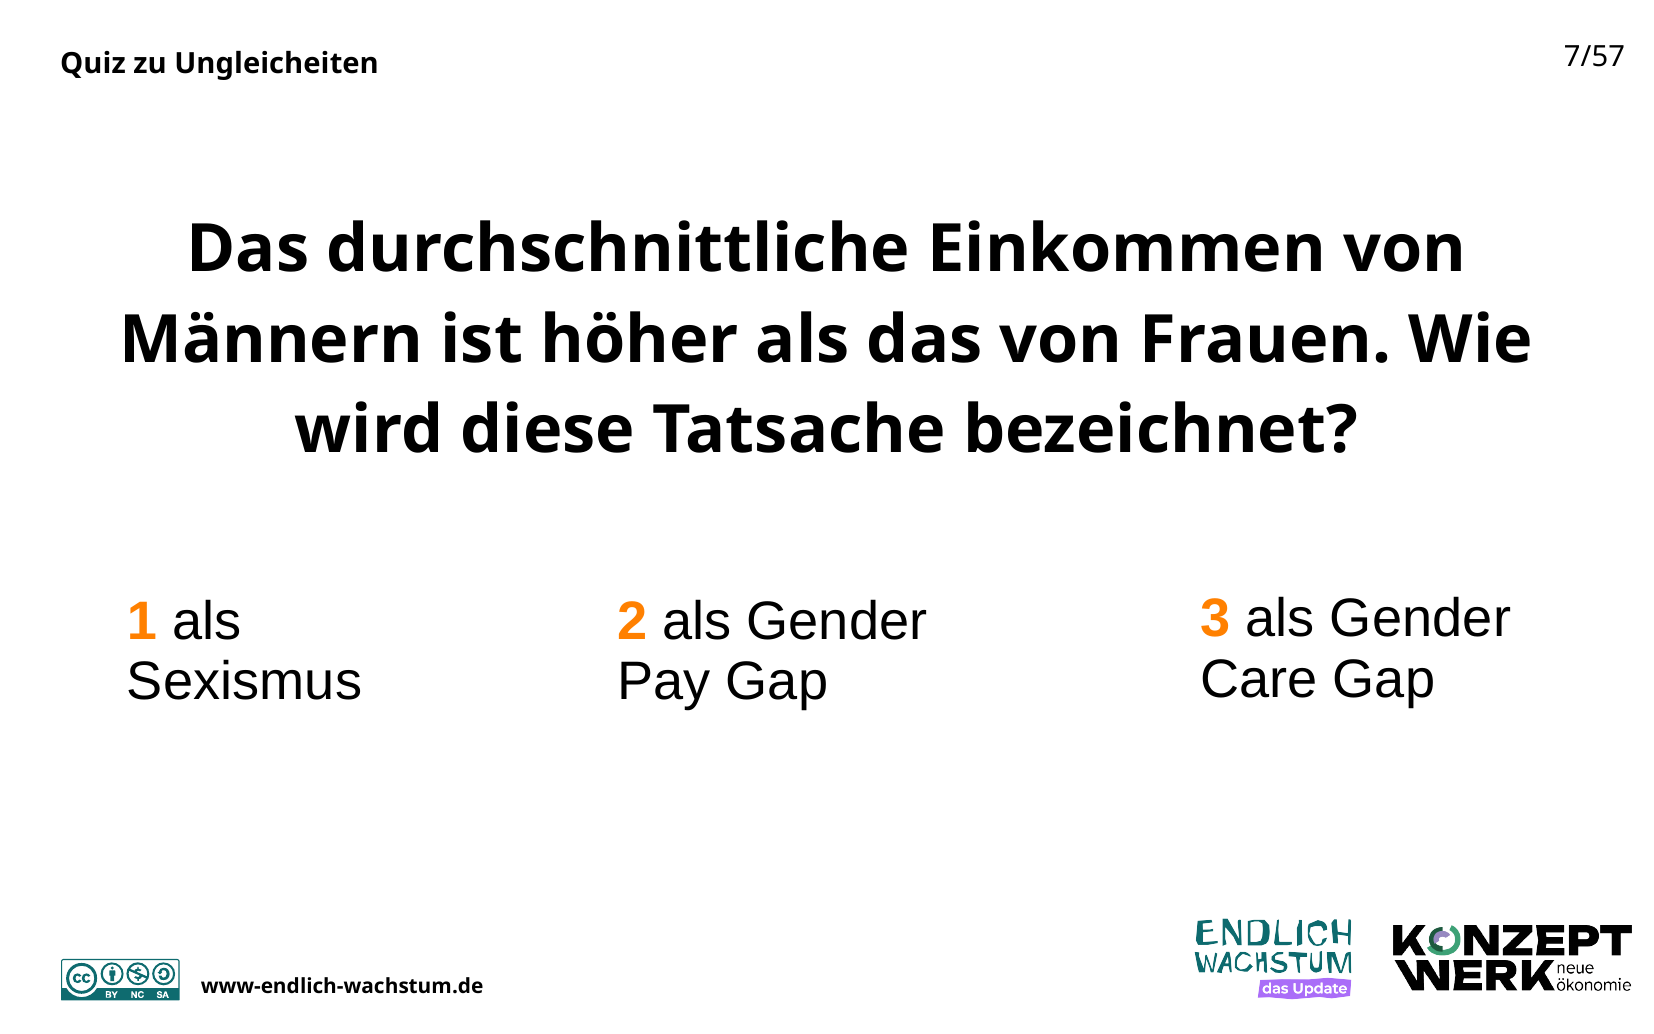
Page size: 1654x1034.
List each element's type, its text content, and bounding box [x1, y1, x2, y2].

title Das durchschnittliche Einkommen von Männern ist höher als das von Frauen. Wie wird diese Tatsache bezeichnet? [58, 124, 1596, 548]
text_box 3 als Gender Care Gap [1114, 580, 1576, 717]
text_box 2 als Gender Pay Gap [531, 583, 1028, 852]
text_box 1 als Sexismus [41, 583, 502, 780]
picture [1387, 917, 1636, 997]
picture [1176, 900, 1374, 1011]
